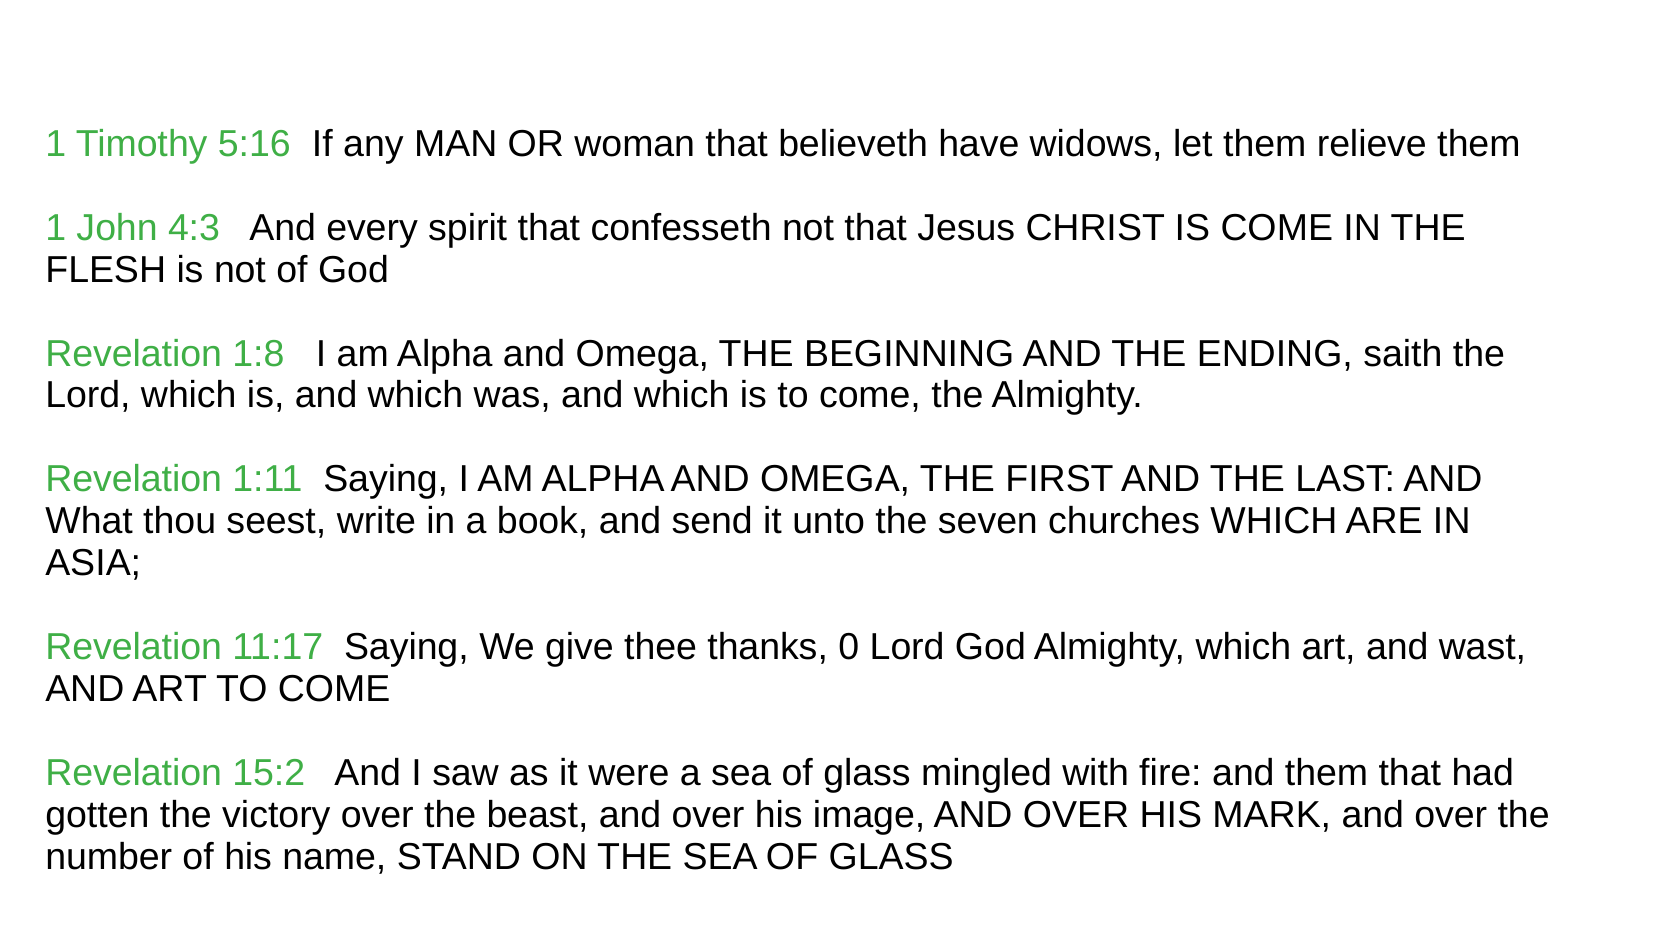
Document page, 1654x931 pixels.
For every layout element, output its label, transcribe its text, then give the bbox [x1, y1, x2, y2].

text_box 1 Timothy 5:16 If any MAN OR woman that believeth have widows, let them relieve them 1 John 4:3 And every spirit that confesseth not that Jesus CHRIST IS COME IN THE FLESH is not of God Revelation 1:8 I am Alpha and Omega, THE BEGINNING AND THE ENDING, saith the Lord, which is, and which was, and which is to come, the Almighty. Revelation 1:11 Saying, I AM ALPHA AND OMEGA, THE FIRST AND THE LAST: AND What thou seest, write in a book, and send it unto the seven churches WHICH ARE IN ASIA; Revelation 11:17 Saying, We give thee thanks, 0 Lord God Almighty, which art, and wast, AND ART TO COME Revelation 15:2 And I saw as it were a sea of glass mingled with fire: and them that had gotten the victory over the beast, and over his image, AND OVER HIS MARK, and over the number of his name, STAND ON THE SEA OF GLASS [30, 30, 1588, 910]
